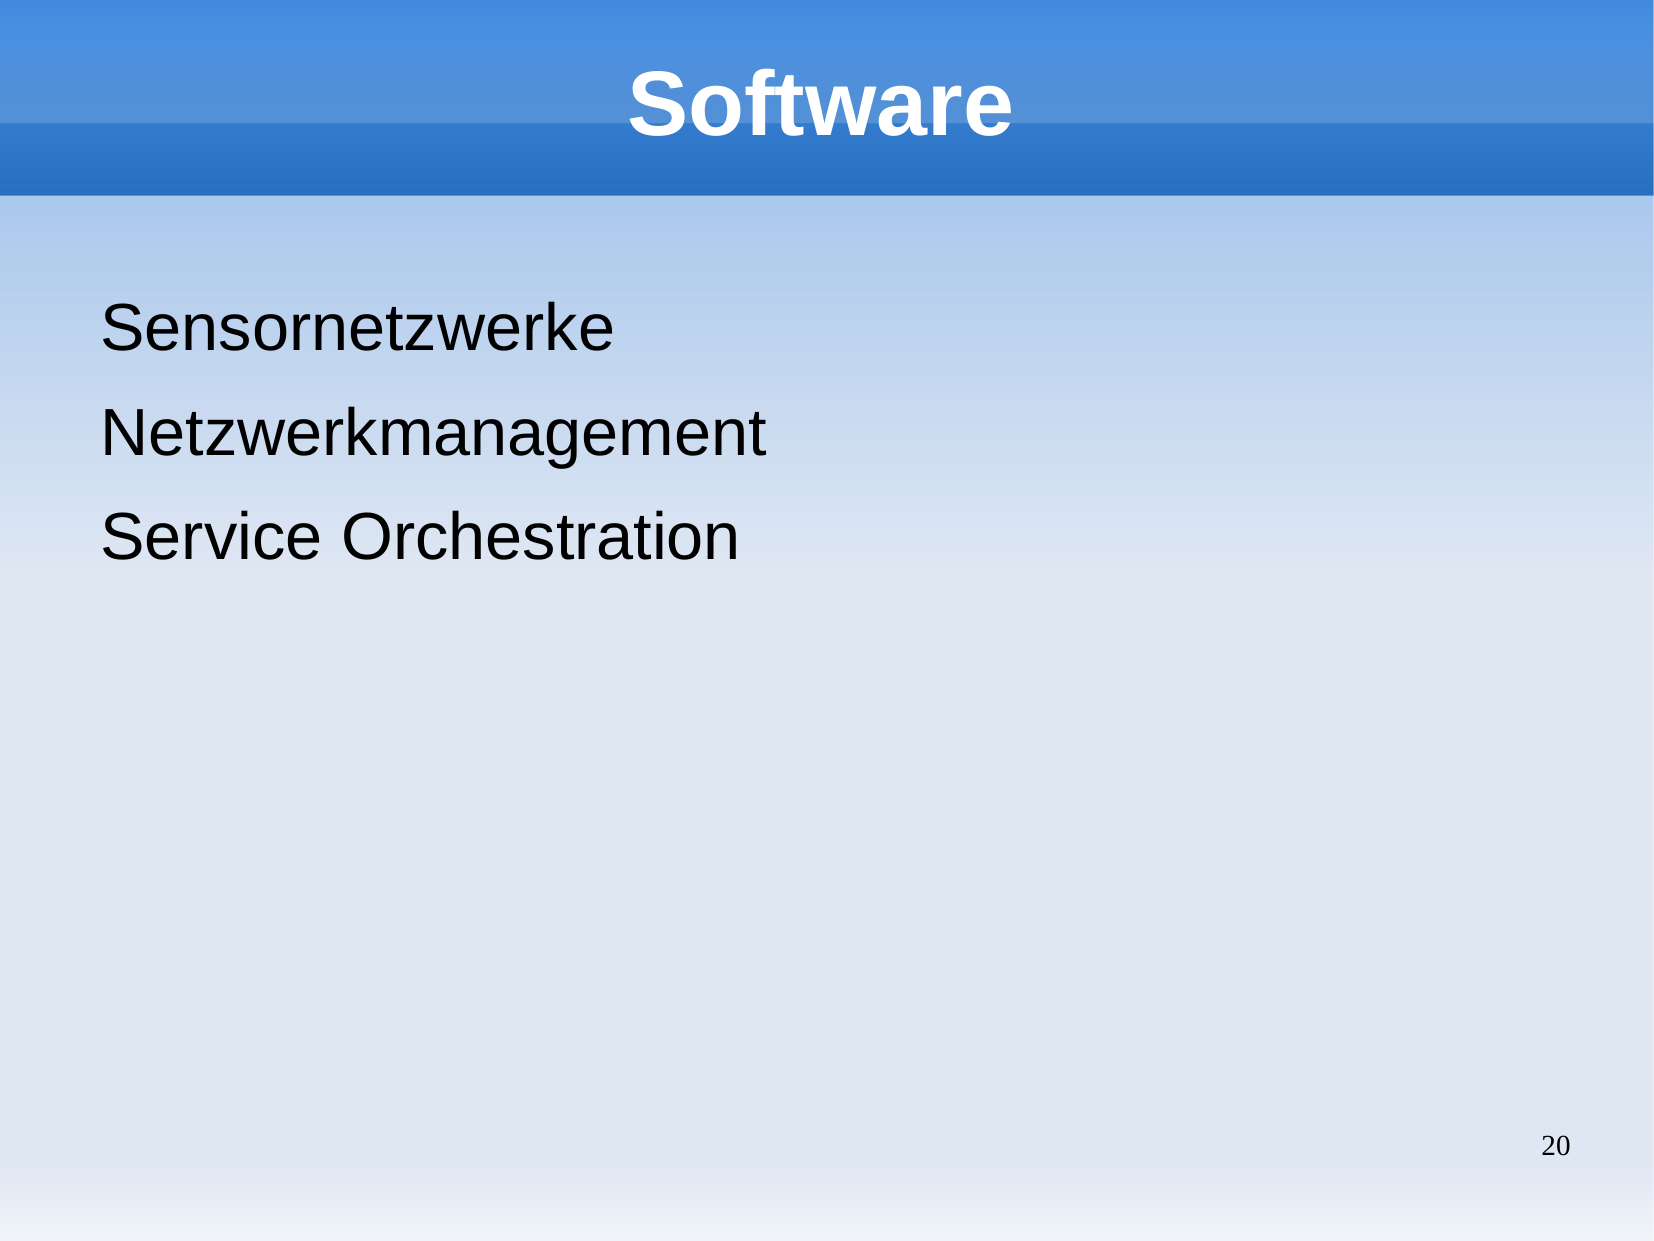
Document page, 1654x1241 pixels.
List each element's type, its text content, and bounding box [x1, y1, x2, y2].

title Software [76, 0, 1565, 208]
picture [0, 0, 1654, 1241]
list Sensornetzwerke Netzwerkmanagement Service Orchestration [82, 290, 1571, 1094]
